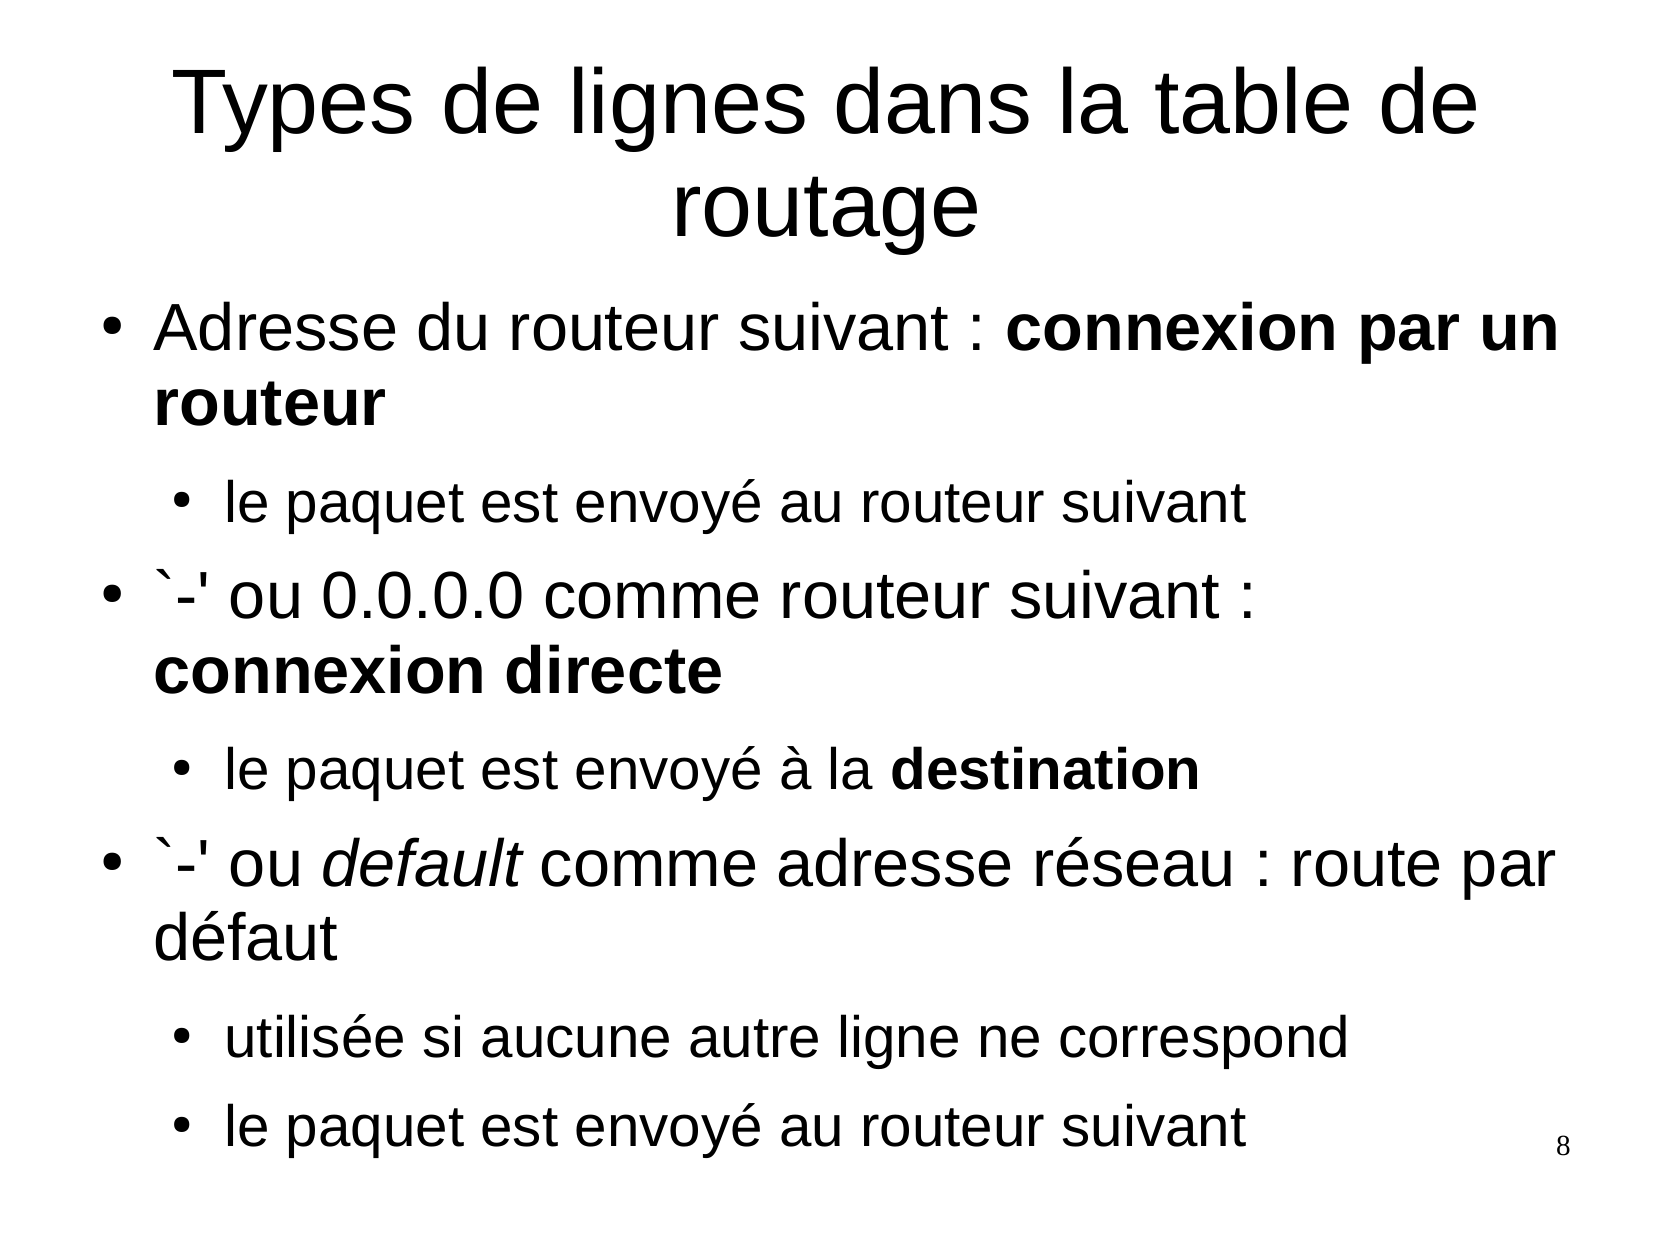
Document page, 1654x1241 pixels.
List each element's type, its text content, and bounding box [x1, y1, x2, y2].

title Types de lignes dans la table de routage [82, 50, 1571, 256]
list Adresse du routeur suivant : connexion par un routeur le paquet est envoyé au routeur suivant `-' ou 0.0.0.0 comme routeur suivant : connexion directe le paquet est envoyé à la destination `-' ou default comme adresse réseau : route par défaut utilisée si aucune autre ligne ne correspond le paquet est envoyé au routeur suivant [82, 290, 1571, 1159]
